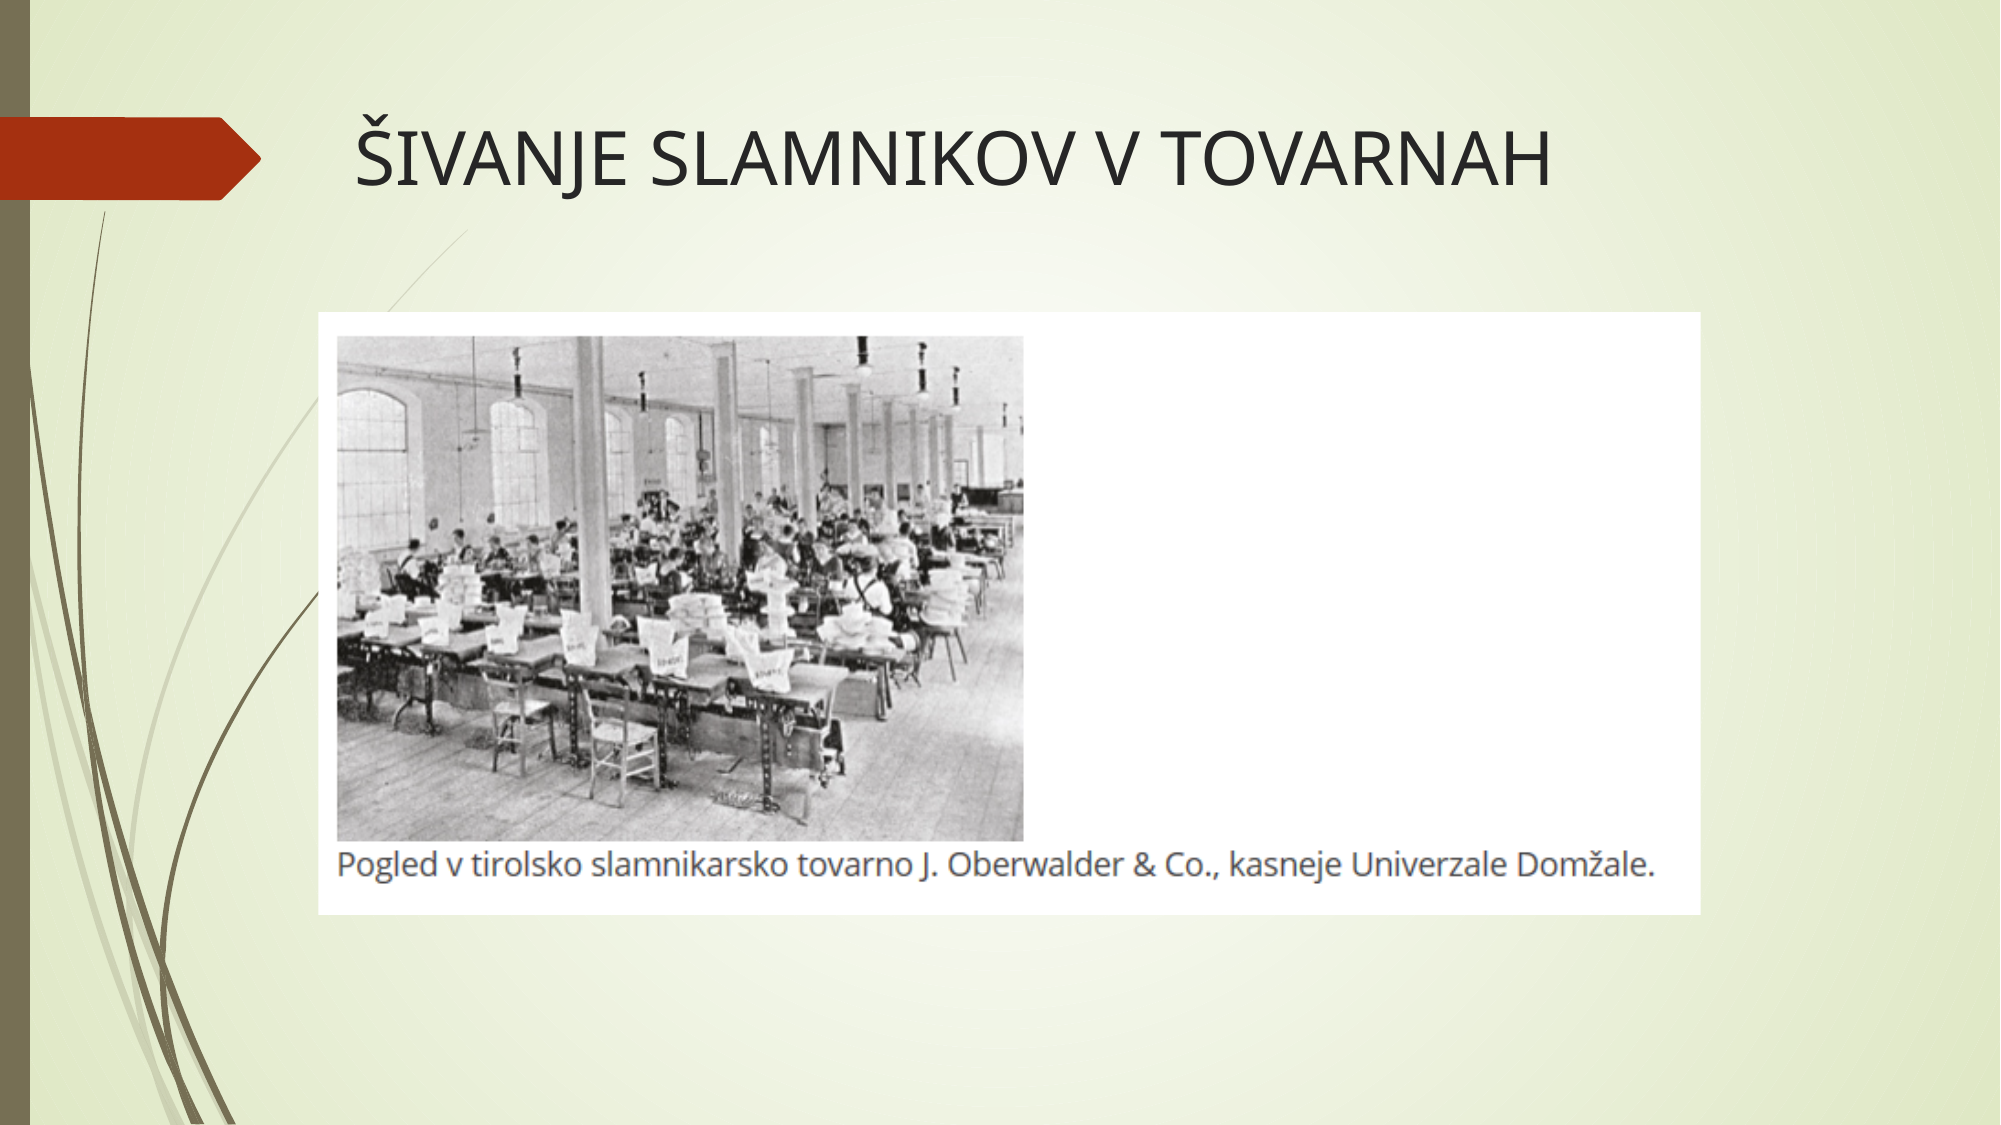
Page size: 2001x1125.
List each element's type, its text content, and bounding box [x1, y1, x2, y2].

picture [318, 312, 1701, 915]
title ŠIVANJE SLAMNIKOV V TOVARNAH [339, 102, 1888, 313]
